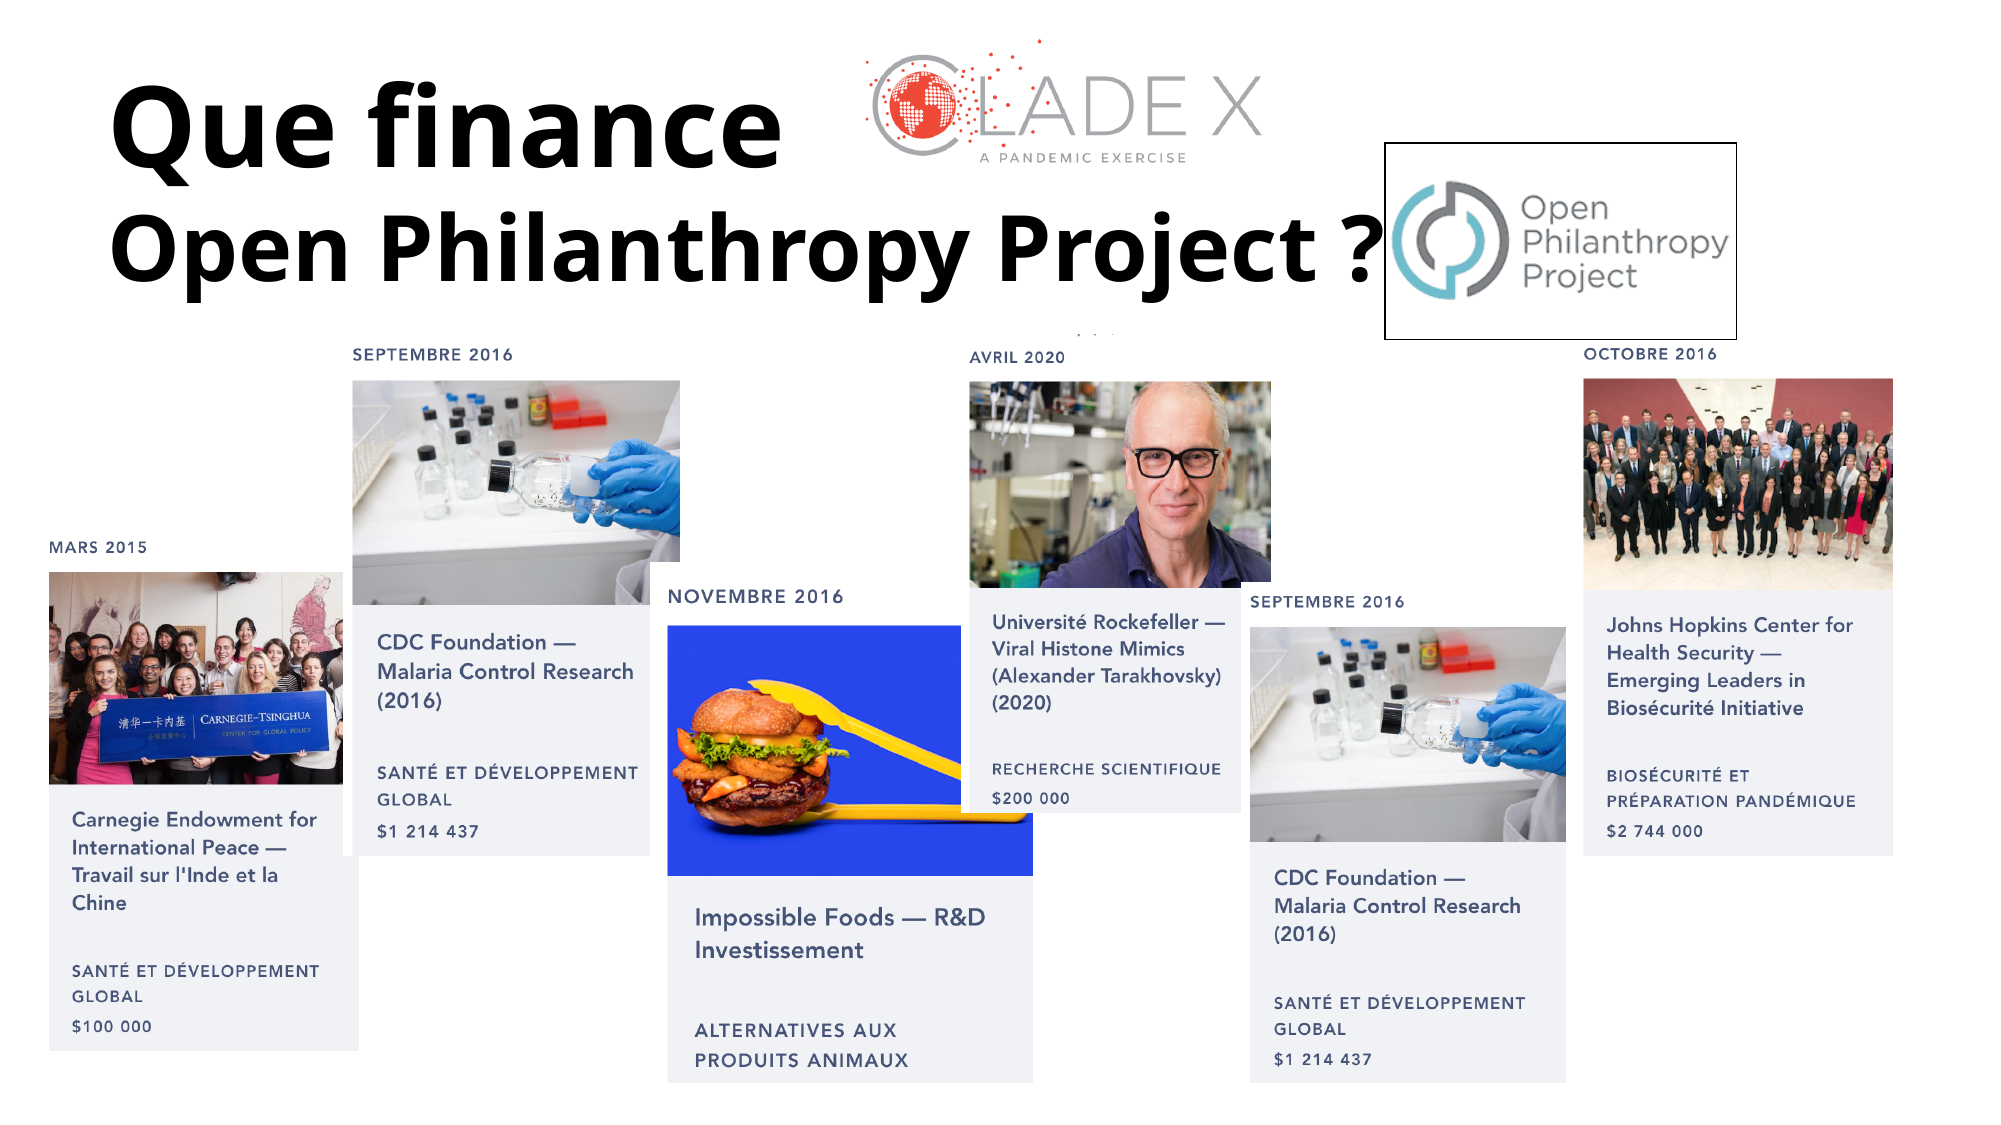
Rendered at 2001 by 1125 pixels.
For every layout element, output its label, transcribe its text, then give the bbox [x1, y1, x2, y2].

picture [41, 334, 1907, 1083]
picture [856, 27, 1271, 175]
text_box Que finance Open Philanthropy Project ? [92, 47, 1888, 310]
picture [1385, 143, 1736, 339]
